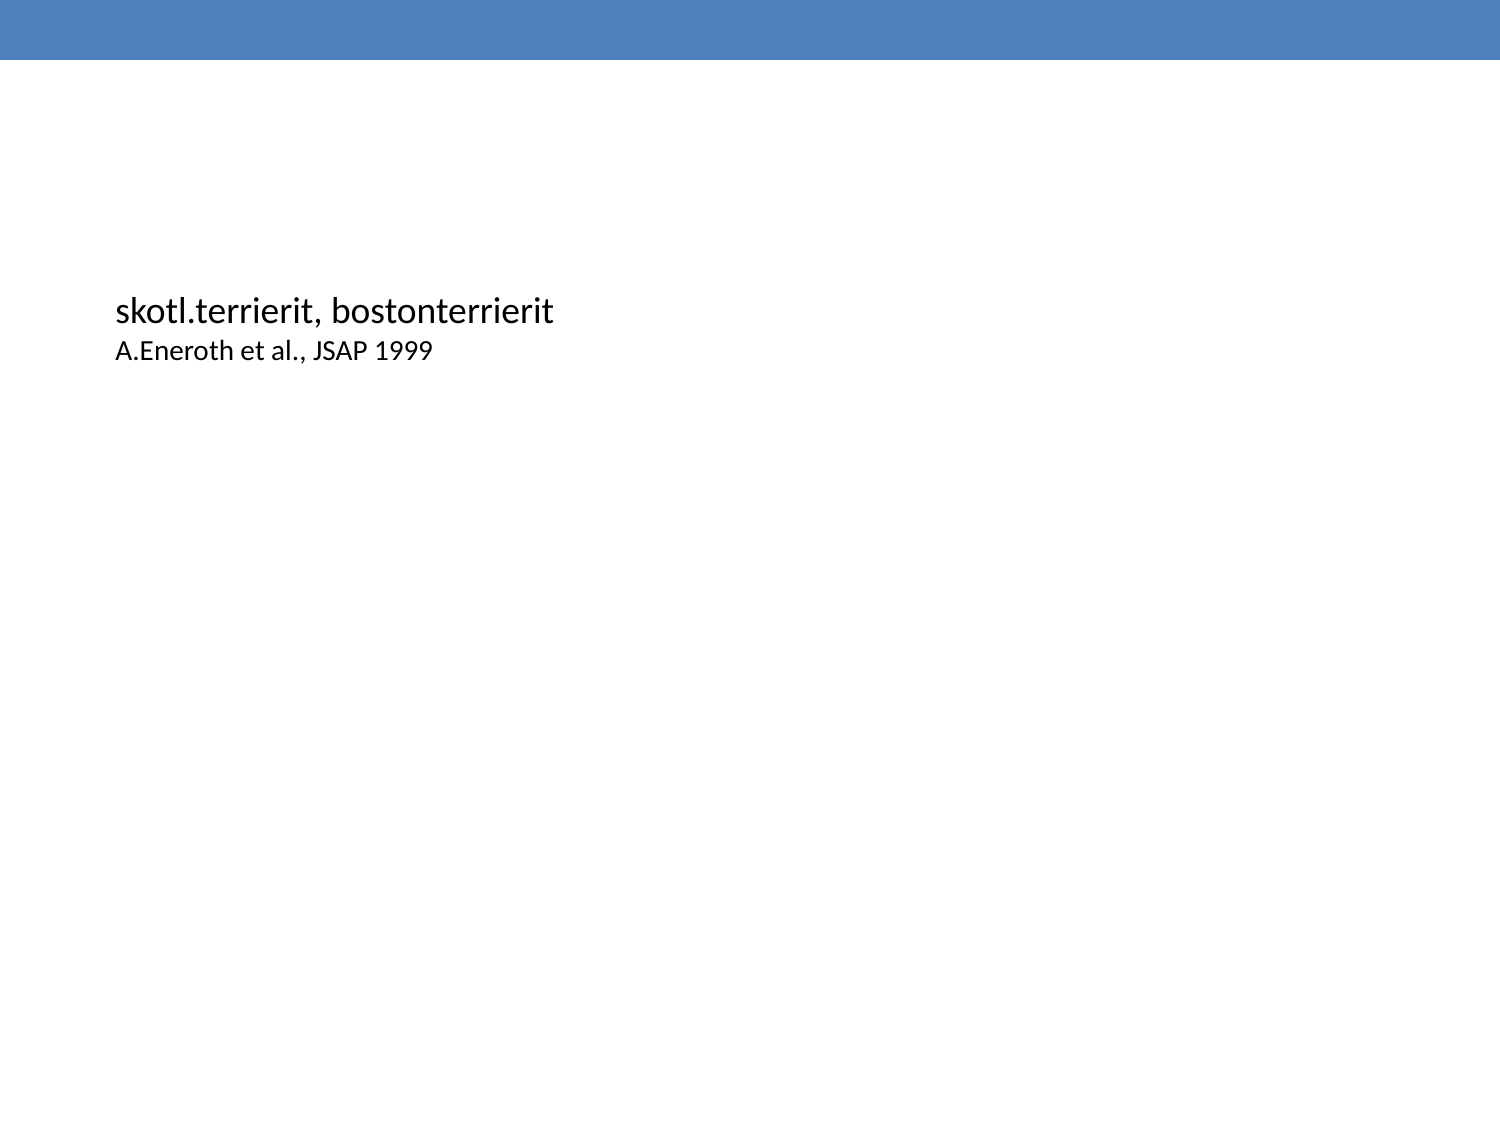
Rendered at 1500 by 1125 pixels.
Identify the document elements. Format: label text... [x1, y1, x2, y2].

text_box skotl.terrierit, bostonterrierit A.Eneroth et al., JSAP 1999 [100, 279, 850, 374]
